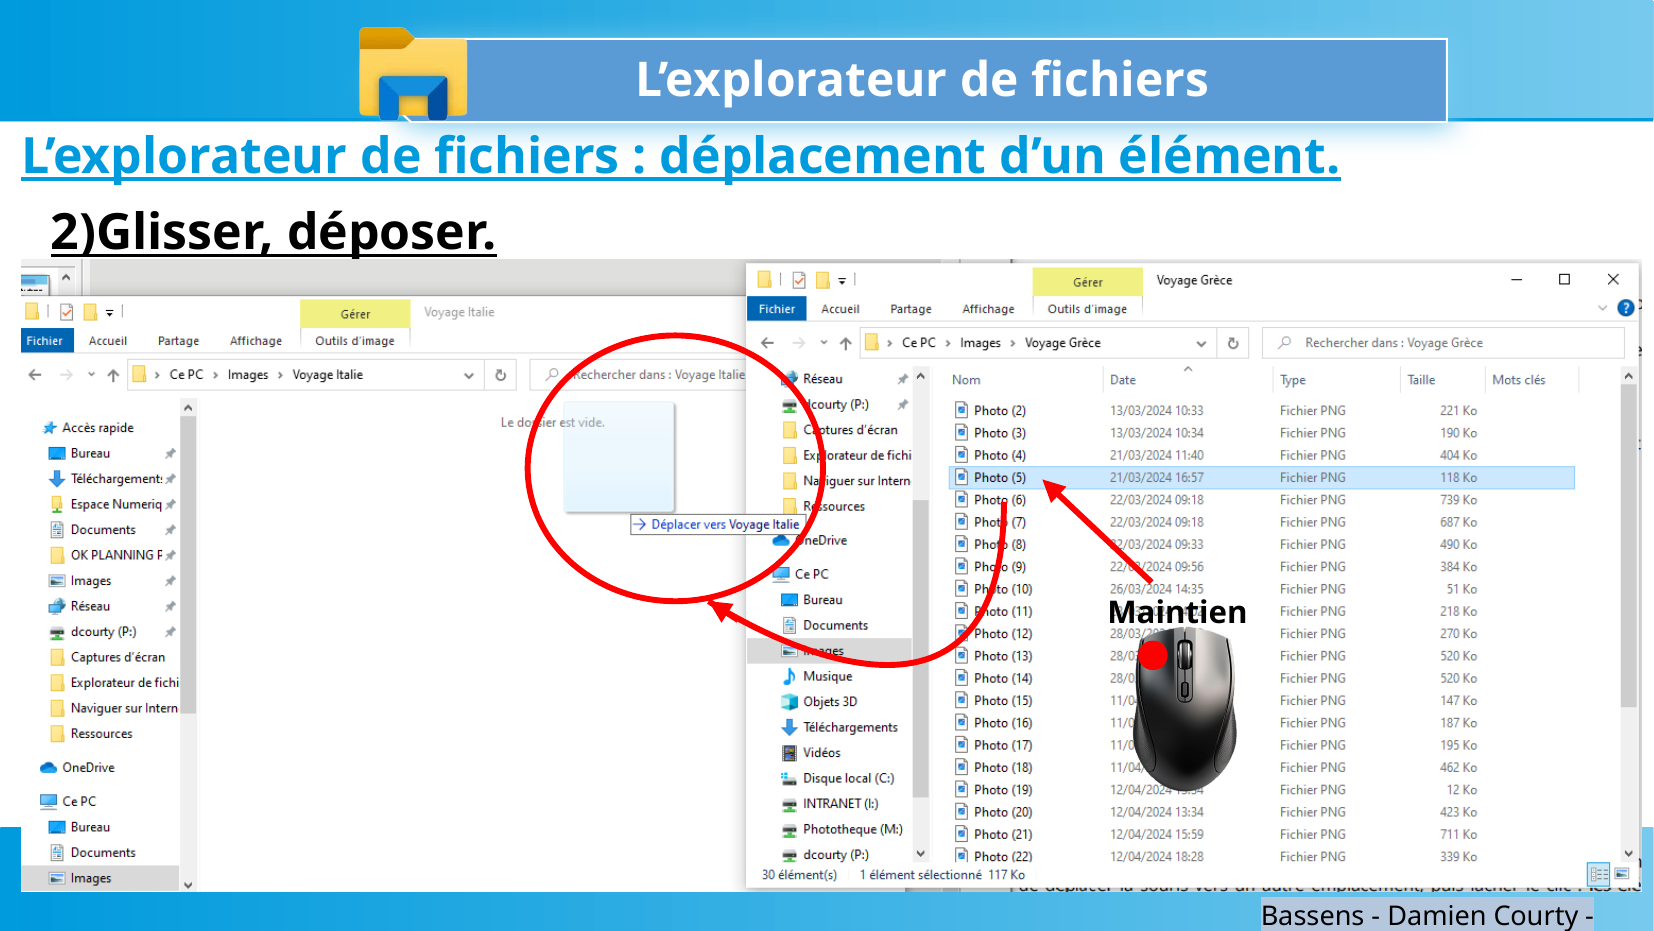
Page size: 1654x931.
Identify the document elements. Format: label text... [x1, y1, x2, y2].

text_box [527, 335, 823, 602]
text_box [1138, 640, 1168, 671]
text_box L’explorateur de fichiers [476, 38, 1447, 112]
text_box Maintien [1092, 582, 1300, 634]
text_box 2)Glisser, déposer. [36, 188, 1625, 259]
picture [21, 259, 1642, 892]
text_box Bassens - Damien Courty - 2024 [1246, 889, 1654, 931]
text_box L’explorateur de fichiers : déplacement d’un élément. [6, 112, 1565, 228]
picture [354, 21, 476, 125]
